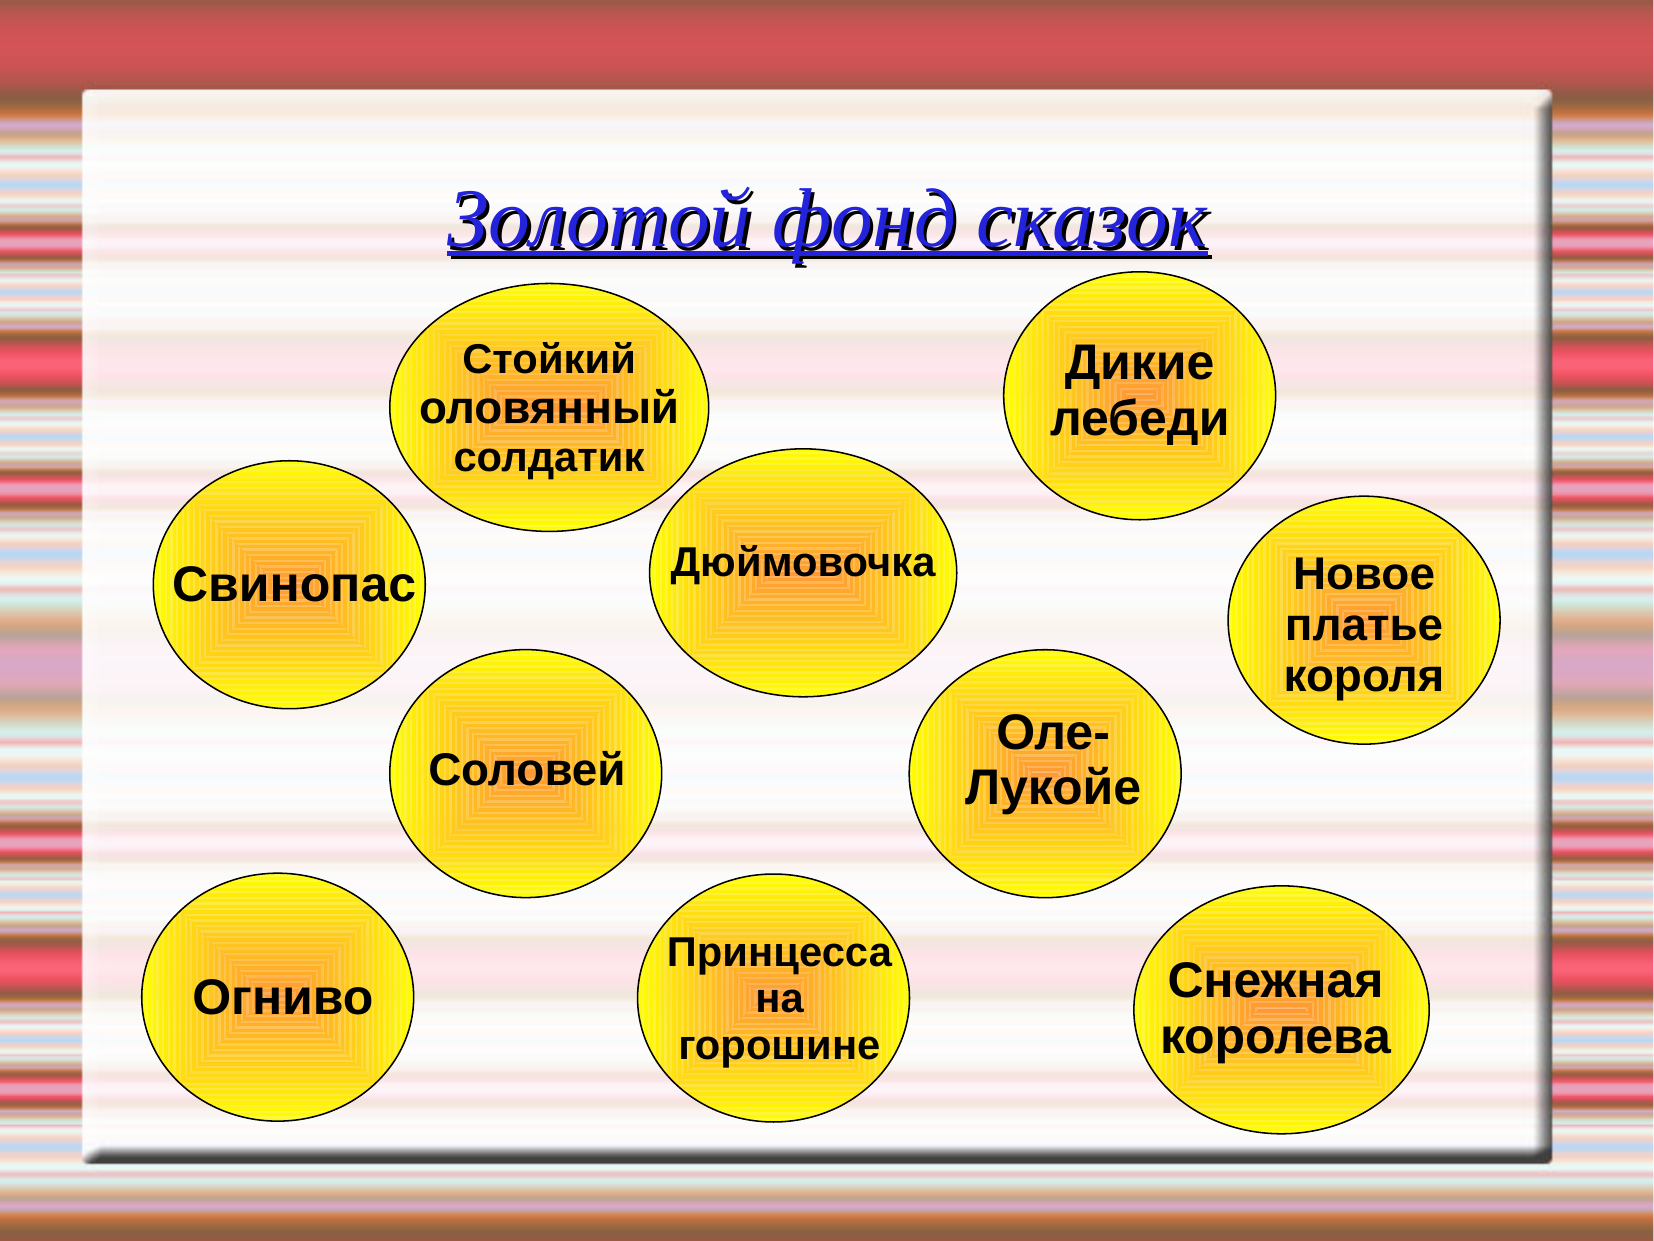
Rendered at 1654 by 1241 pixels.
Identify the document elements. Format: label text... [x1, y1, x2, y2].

picture [0, 0, 1654, 1241]
text_box Снежная королева [1133, 944, 1418, 1099]
text_box [158, 619, 420, 709]
text_box [1156, 885, 1407, 944]
text_box Дюймовочка [649, 531, 957, 594]
text_box [1178, 1099, 1385, 1134]
text_box [954, 866, 1136, 898]
text_box Принцесса на горошине [649, 921, 910, 1087]
text_box [697, 360, 709, 455]
text_box [658, 448, 948, 531]
text_box Соловей [413, 736, 650, 804]
text_box [161, 460, 418, 543]
text_box [1418, 962, 1430, 1058]
text_box [153, 556, 157, 614]
text_box [651, 594, 955, 697]
text_box [637, 948, 649, 1048]
text_box Огниво [177, 956, 389, 1033]
text_box Оле-Лукойе [946, 696, 1160, 866]
text_box [1228, 496, 1501, 704]
text_box [667, 874, 881, 921]
text_box [426, 283, 672, 328]
title Золотой фонд сказок [121, 114, 1534, 322]
text_box [389, 649, 662, 898]
text_box Дикие лебеди [1027, 327, 1252, 485]
text_box [1307, 733, 1421, 745]
text_box [1003, 271, 1276, 466]
text_box [1160, 707, 1182, 841]
text_box [678, 1087, 869, 1122]
text_box Стойкий оловянный солдатик [401, 328, 697, 497]
text_box [438, 497, 660, 532]
text_box [1045, 485, 1235, 520]
text_box Новое платье короля [1263, 540, 1465, 733]
text_box Свинопас [157, 543, 431, 619]
text_box [141, 873, 414, 1122]
text_box [909, 649, 1152, 859]
text_box [389, 361, 401, 454]
